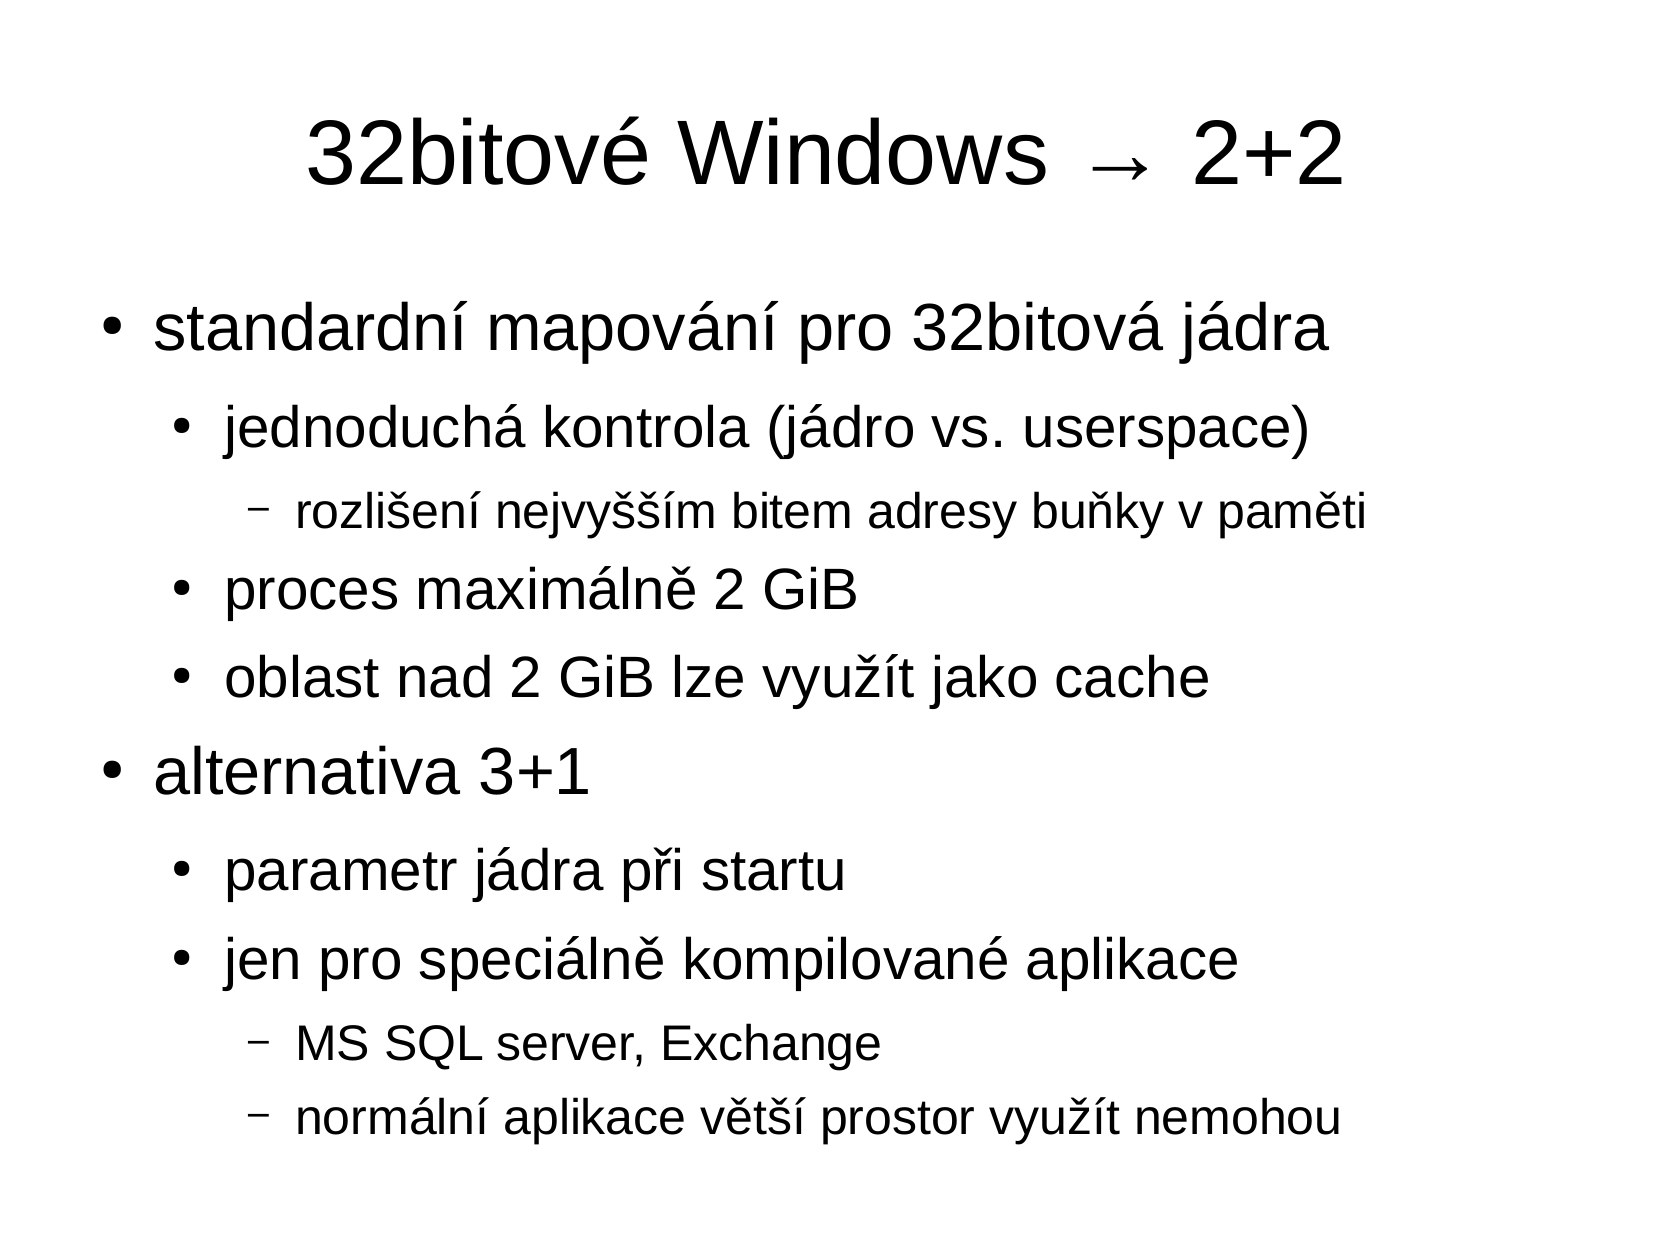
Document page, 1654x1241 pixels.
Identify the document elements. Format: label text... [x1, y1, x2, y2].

list standardní mapování pro 32bitová jádra jednoduchá kontrola (jádro vs. userspace) rozlišení nejvyšším bitem adresy buňky v paměti proces maximálně 2 GiB oblast nad 2 GiB lze využít jako cache alternativa 3+1 parametr jádra při startu jen pro speciálně kompilované aplikace MS SQL server, Exchange normální aplikace větší prostor využít nemohou [82, 290, 1571, 1145]
title 32bitové Windows → 2+2 [82, 49, 1571, 257]
